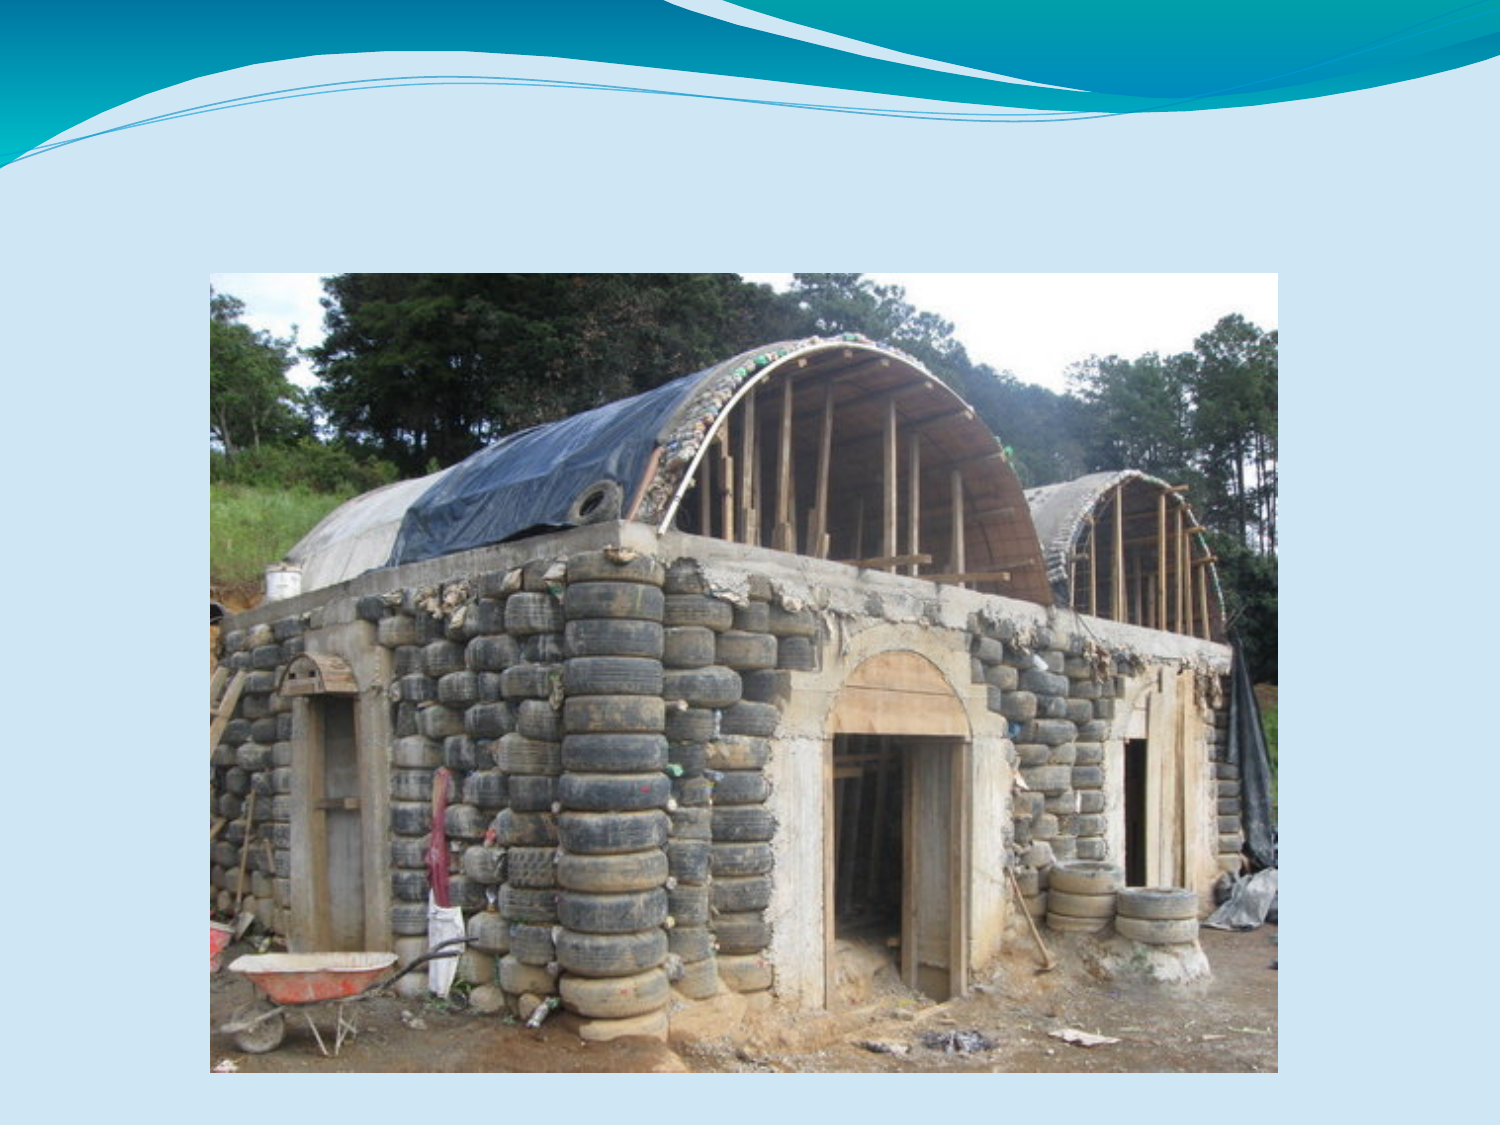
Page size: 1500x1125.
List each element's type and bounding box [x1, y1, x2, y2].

picture [210, 273, 1278, 1073]
